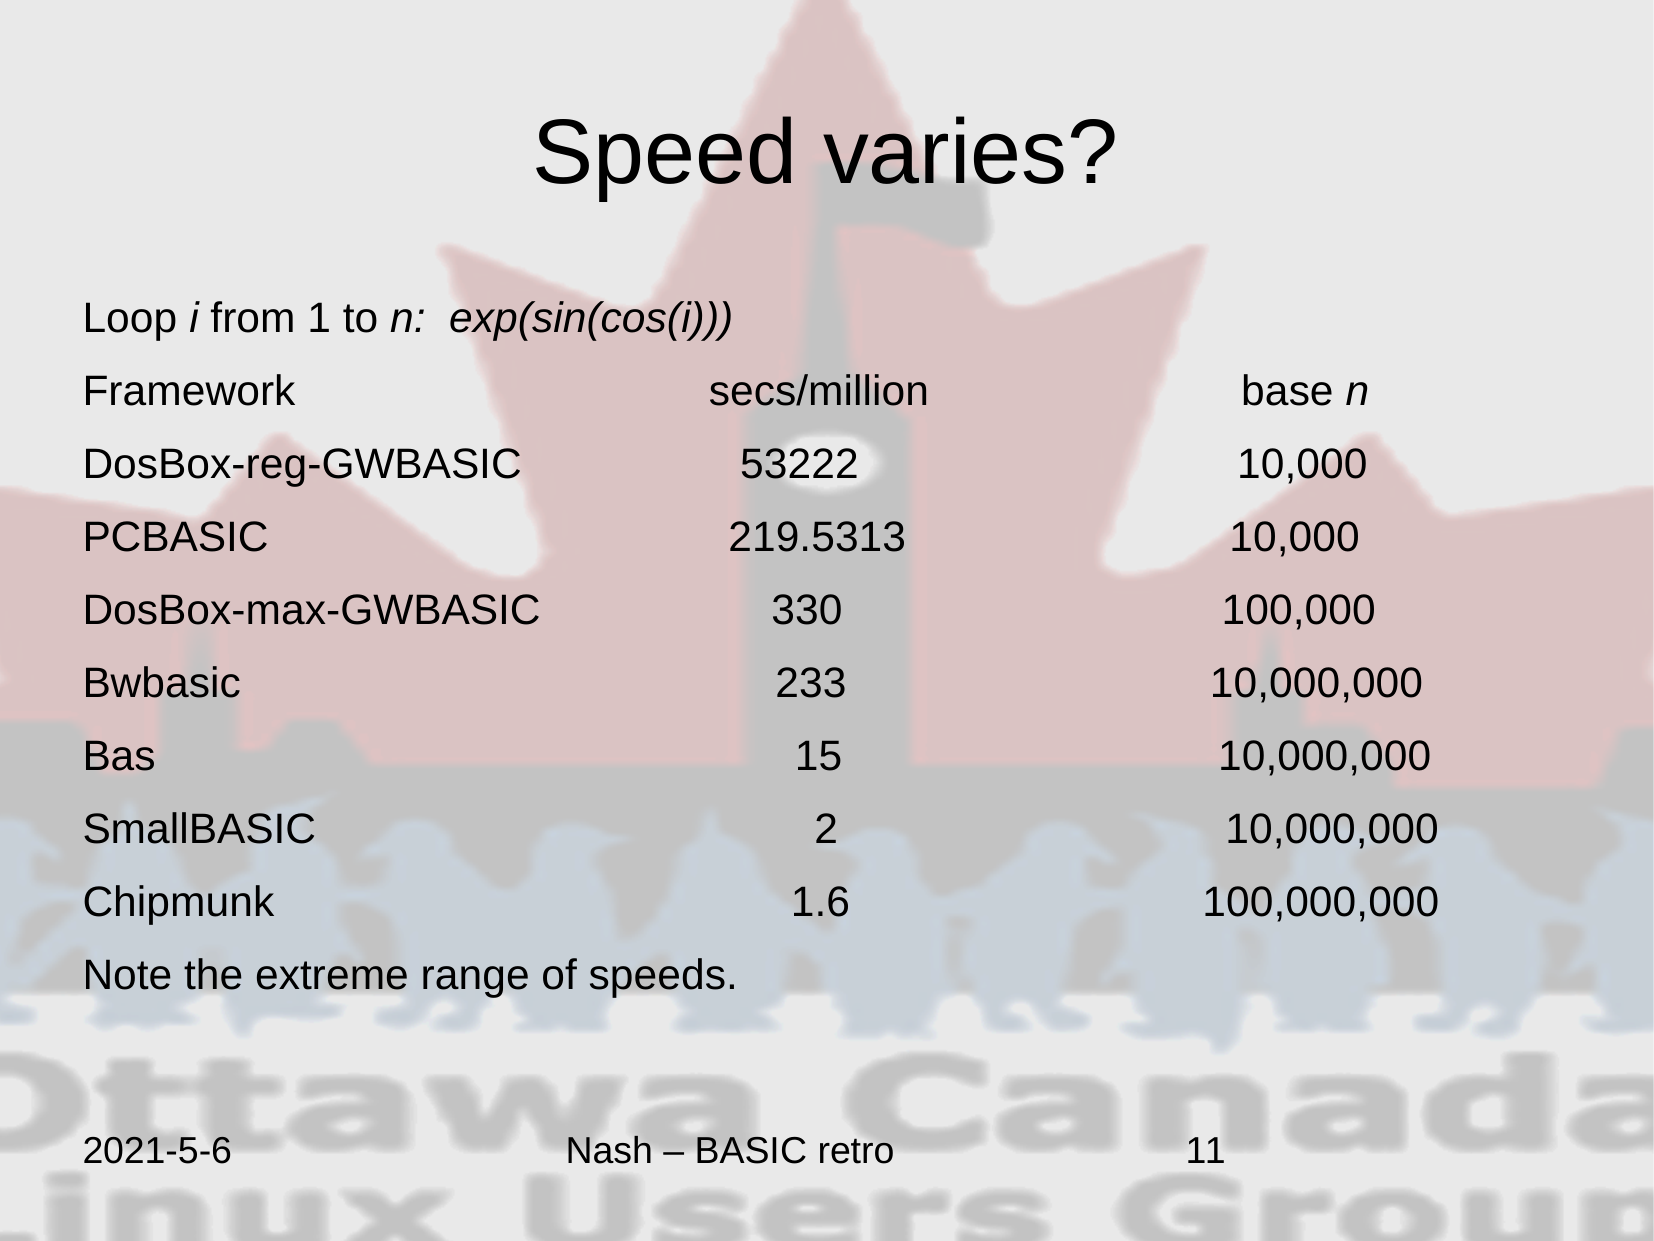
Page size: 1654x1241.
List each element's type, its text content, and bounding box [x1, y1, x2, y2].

title Speed varies? [82, 49, 1570, 256]
picture [0, 0, 1654, 1241]
list Loop i from 1 to n: exp(sin(cos(i))) Framework secs/million base n DosBox-reg-GWBASIC 53222 10,000 PCBASIC 219.5313 10,000 DosBox-max-GWBASIC 330 100,000 Bwbasic 233 10,000,000 Bas 15 10,000,000 SmallBASIC 2 10,000,000 Chipmunk 1.6 100,000,000 Note the extreme range of speeds. [82, 290, 1570, 1009]
